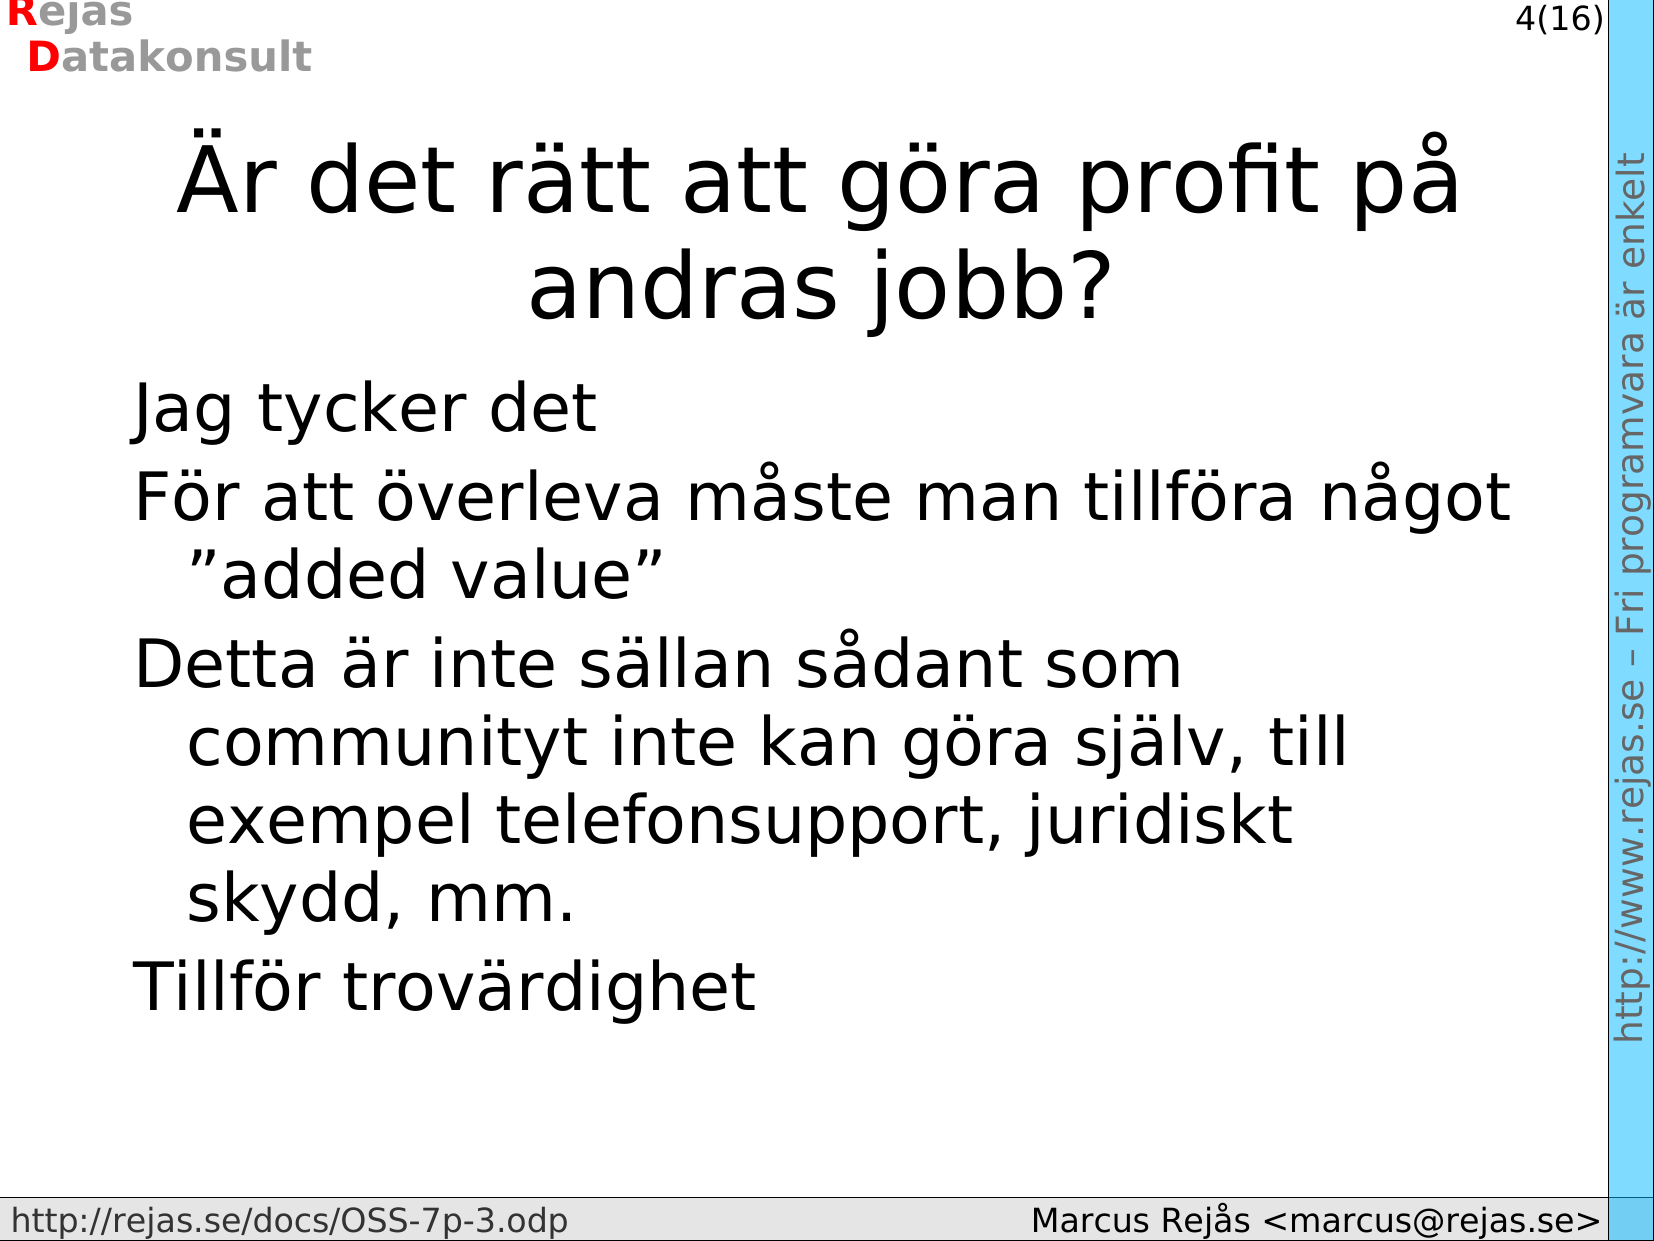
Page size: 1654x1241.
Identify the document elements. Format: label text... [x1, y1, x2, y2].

list Jag tycker det För att överleva måste man tillföra något ”added value” Detta är inte sällan sådant som communityt inte kan göra själv, till exempel telefonsupport, juridiskt skydd, mm. Tillför trovärdighet [115, 368, 1528, 1165]
title Är det rätt att göra profit på andras jobb? [115, 126, 1528, 341]
